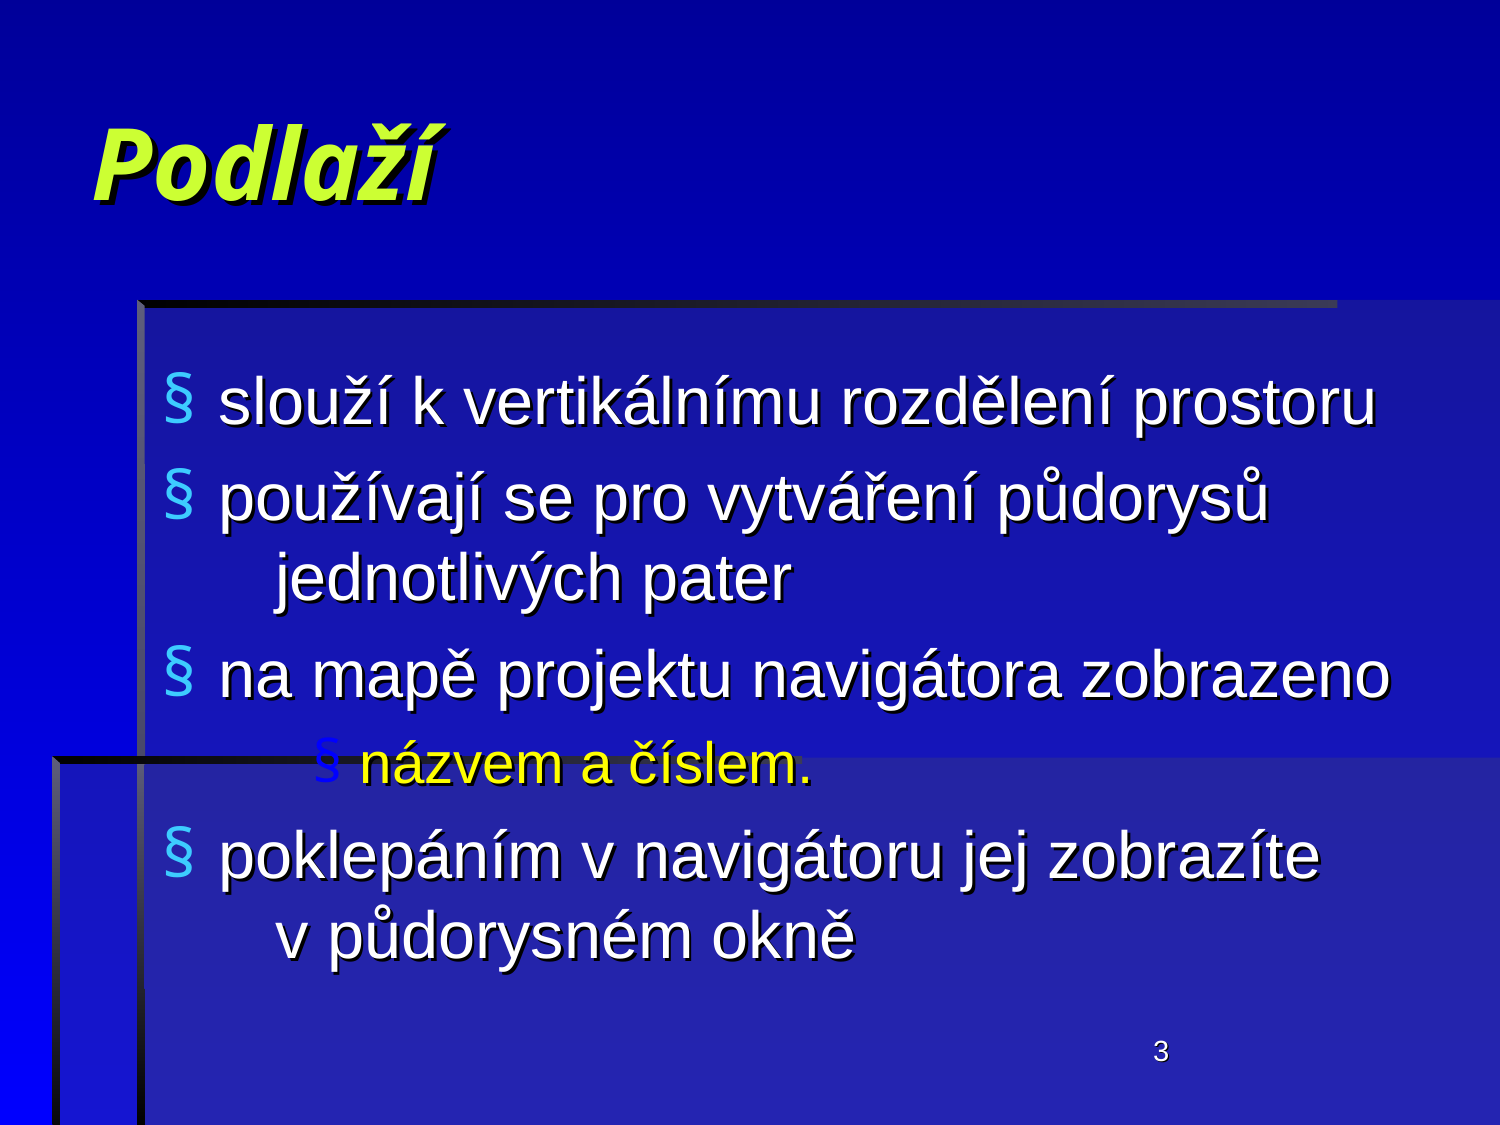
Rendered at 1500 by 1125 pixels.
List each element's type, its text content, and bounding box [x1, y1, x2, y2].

title Podlaží [76, 42, 1453, 278]
text_box <číslo> [1137, 1024, 1450, 1103]
list slouží k vertikálnímu rozdělení prostoru používají se pro vytváření půdorysů jednotlivých pater na mapě projektu navigátora zobrazeno názvem a číslem. poklepáním v navigátoru jej zobrazíte v půdorysném okně [147, 350, 1462, 1012]
